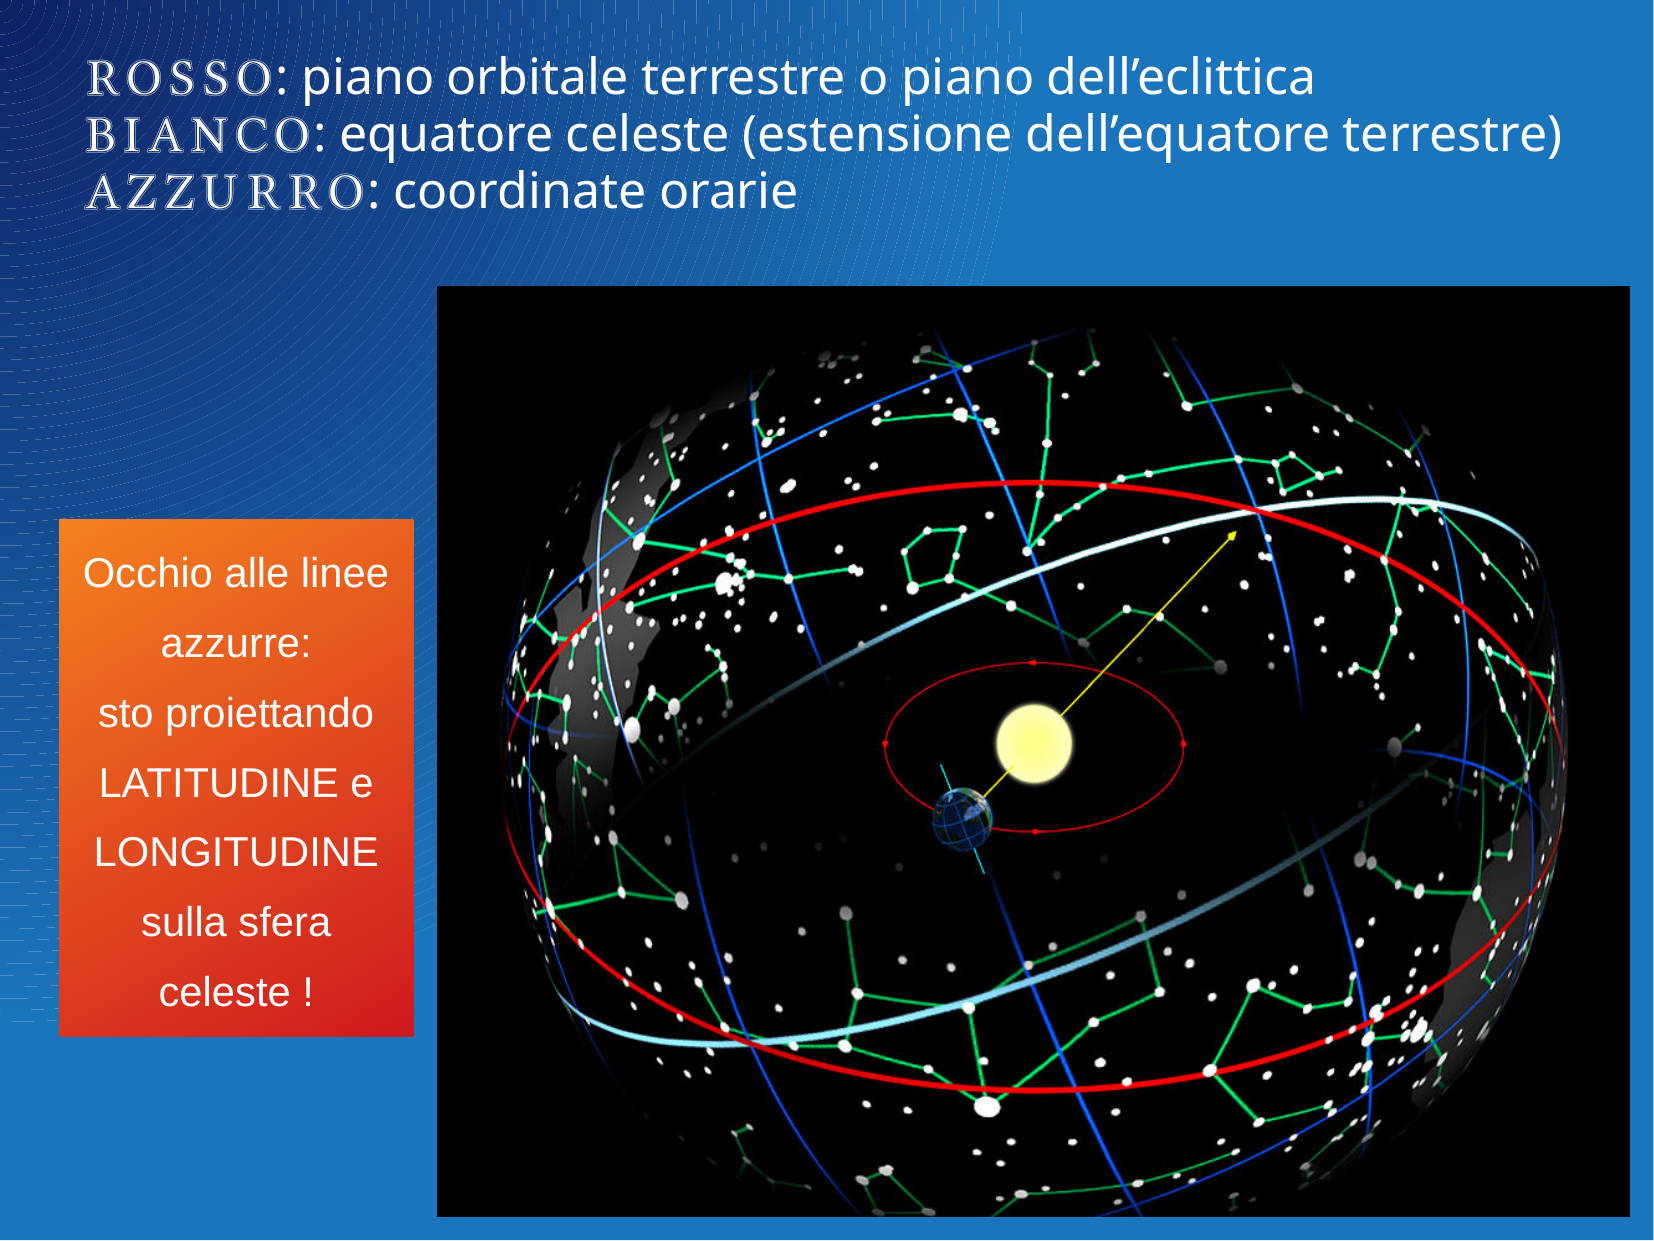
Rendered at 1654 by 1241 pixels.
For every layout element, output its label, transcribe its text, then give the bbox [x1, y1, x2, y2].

picture [437, 286, 1630, 1217]
text_box Occhio alle linee azzurre: sto proiettando LATITUDINE e LONGITUDINE sulla sfera celeste ! [59, 519, 414, 1037]
title ROSSO: piano orbitale terrestre o piano dell’eclittica BIANCO: equatore celeste (estensione dell’equatore terrestre) AZZURRO: coordinate orarie [82, 49, 1571, 283]
